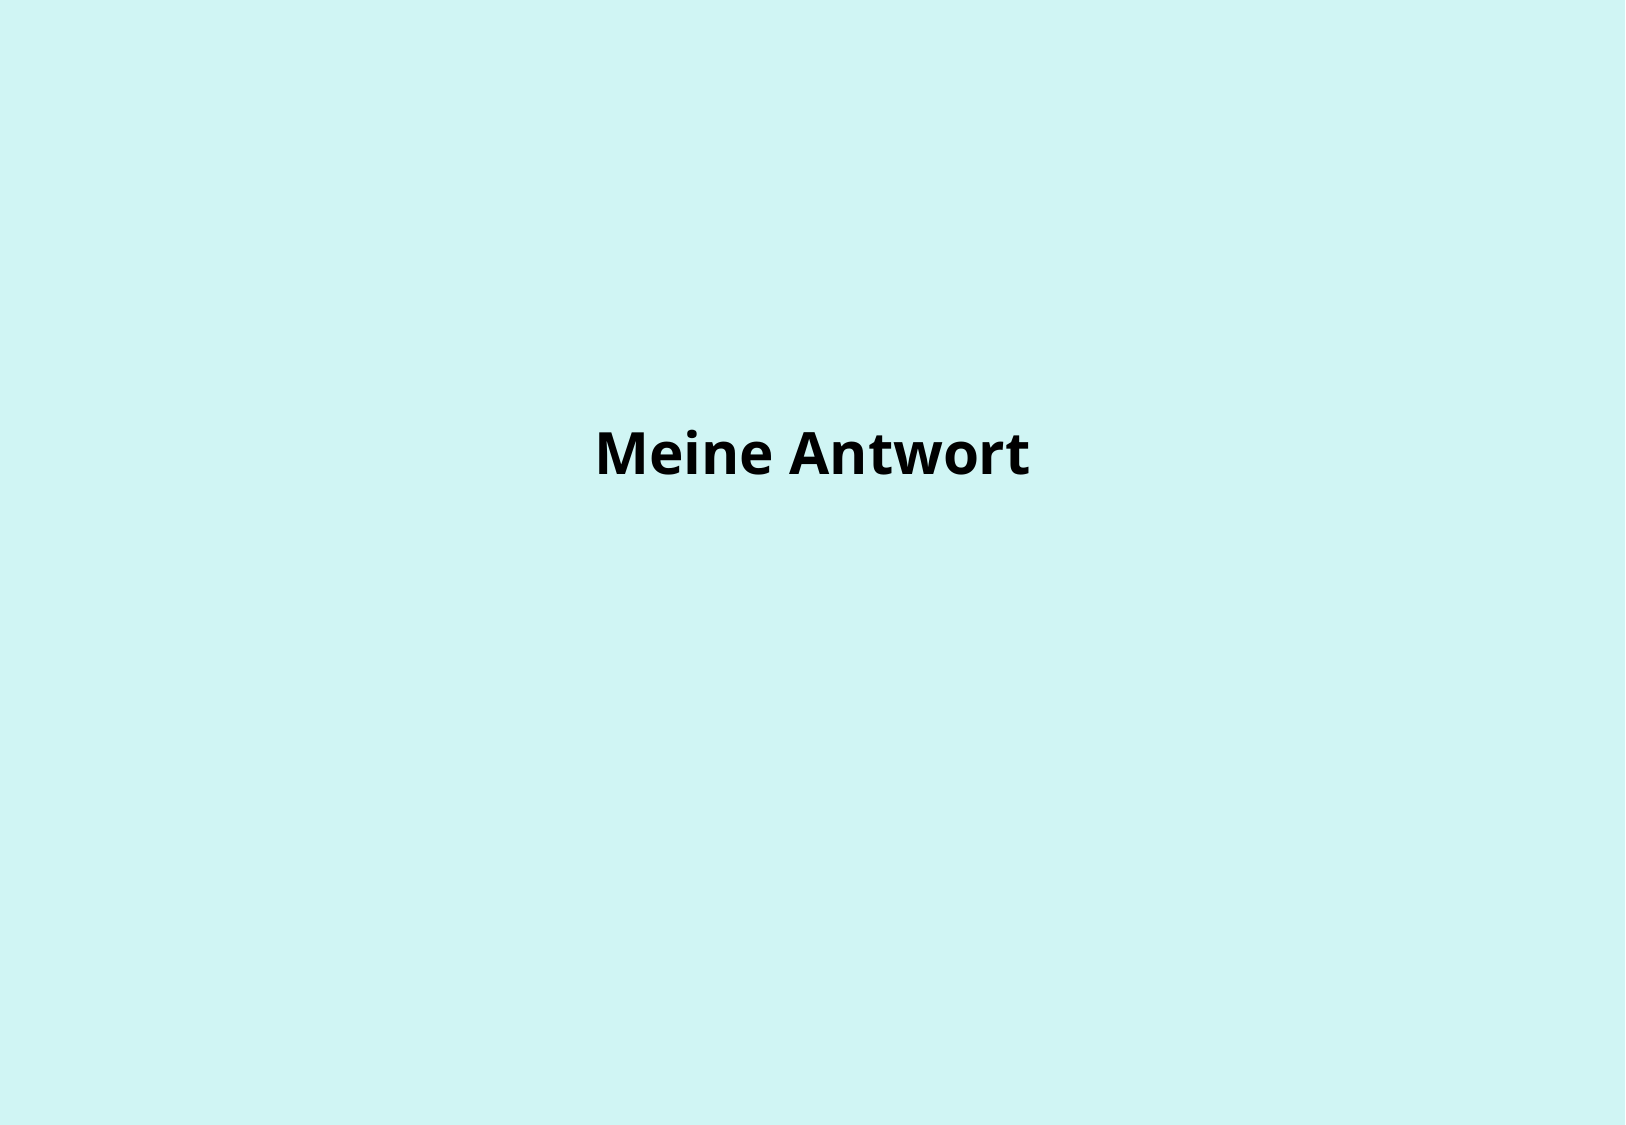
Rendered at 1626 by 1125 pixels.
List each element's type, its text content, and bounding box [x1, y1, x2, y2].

title Meine Antwort [292, 408, 1333, 525]
